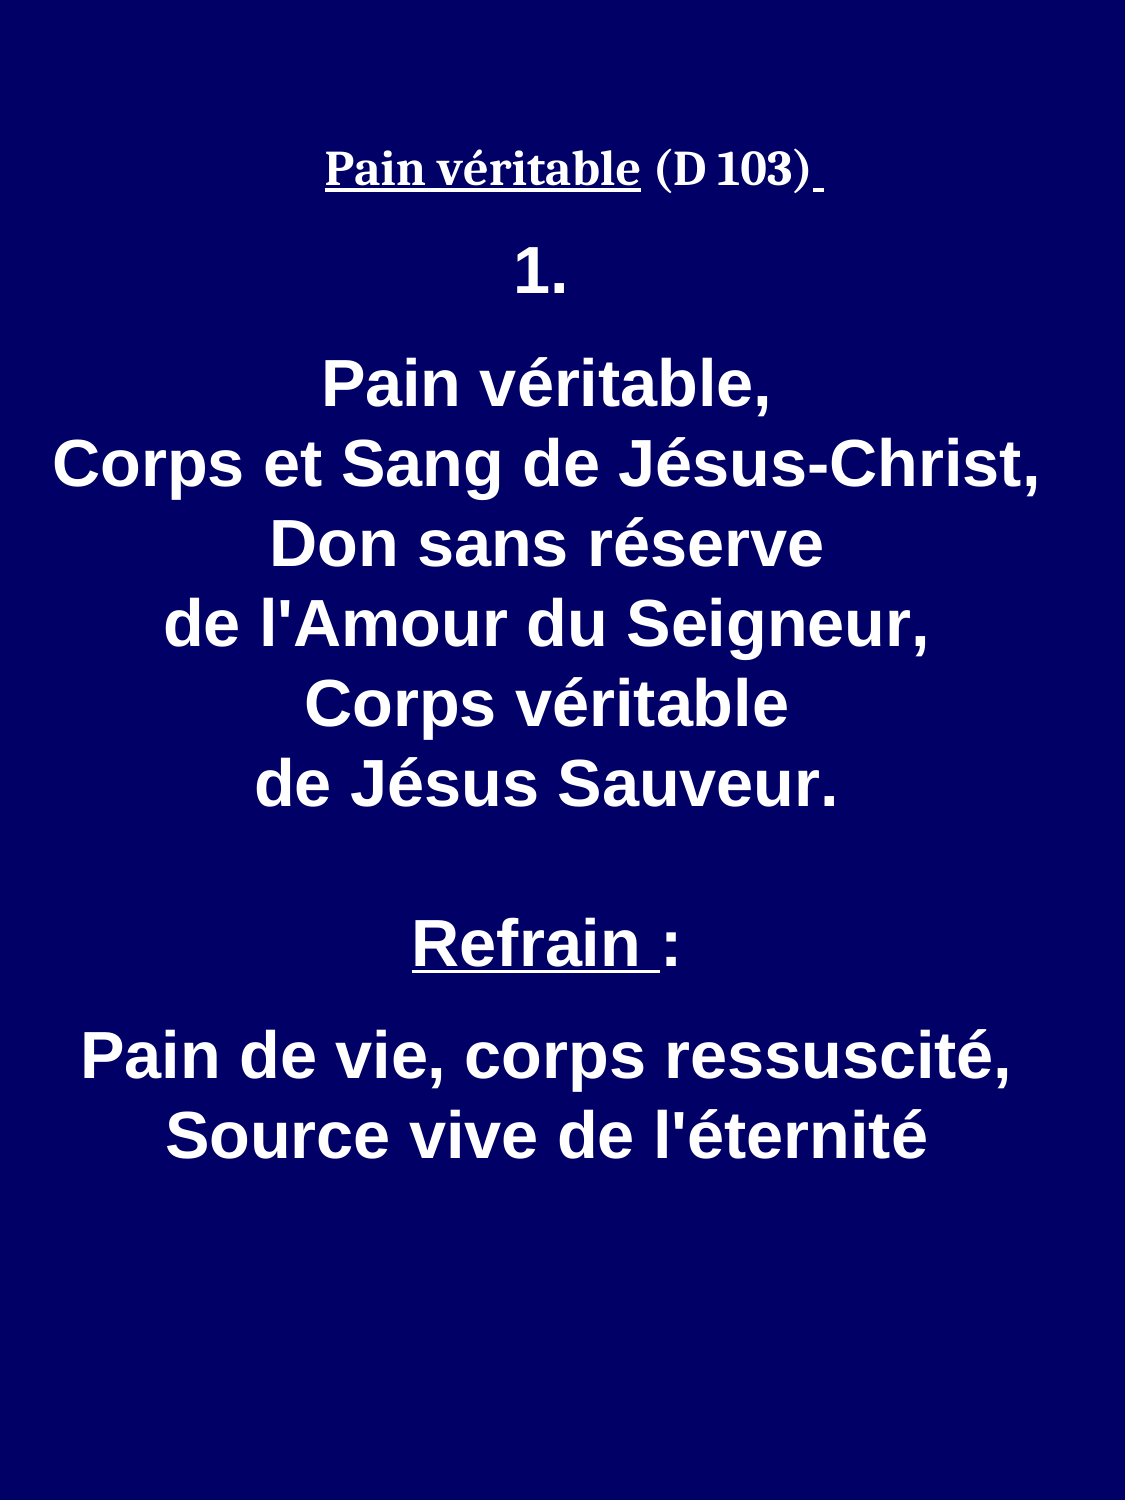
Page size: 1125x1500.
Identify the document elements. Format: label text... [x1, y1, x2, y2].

text_box Pain véritable (D 103) 1. Pain véritable, Corps et Sang de Jésus-Christ, Don sans réserve de l'Amour du Seigneur, Corps véritable de Jésus Sauveur. Refrain : Pain de vie, corps ressuscité, Source vive de l'éternité [0, 127, 1125, 1180]
